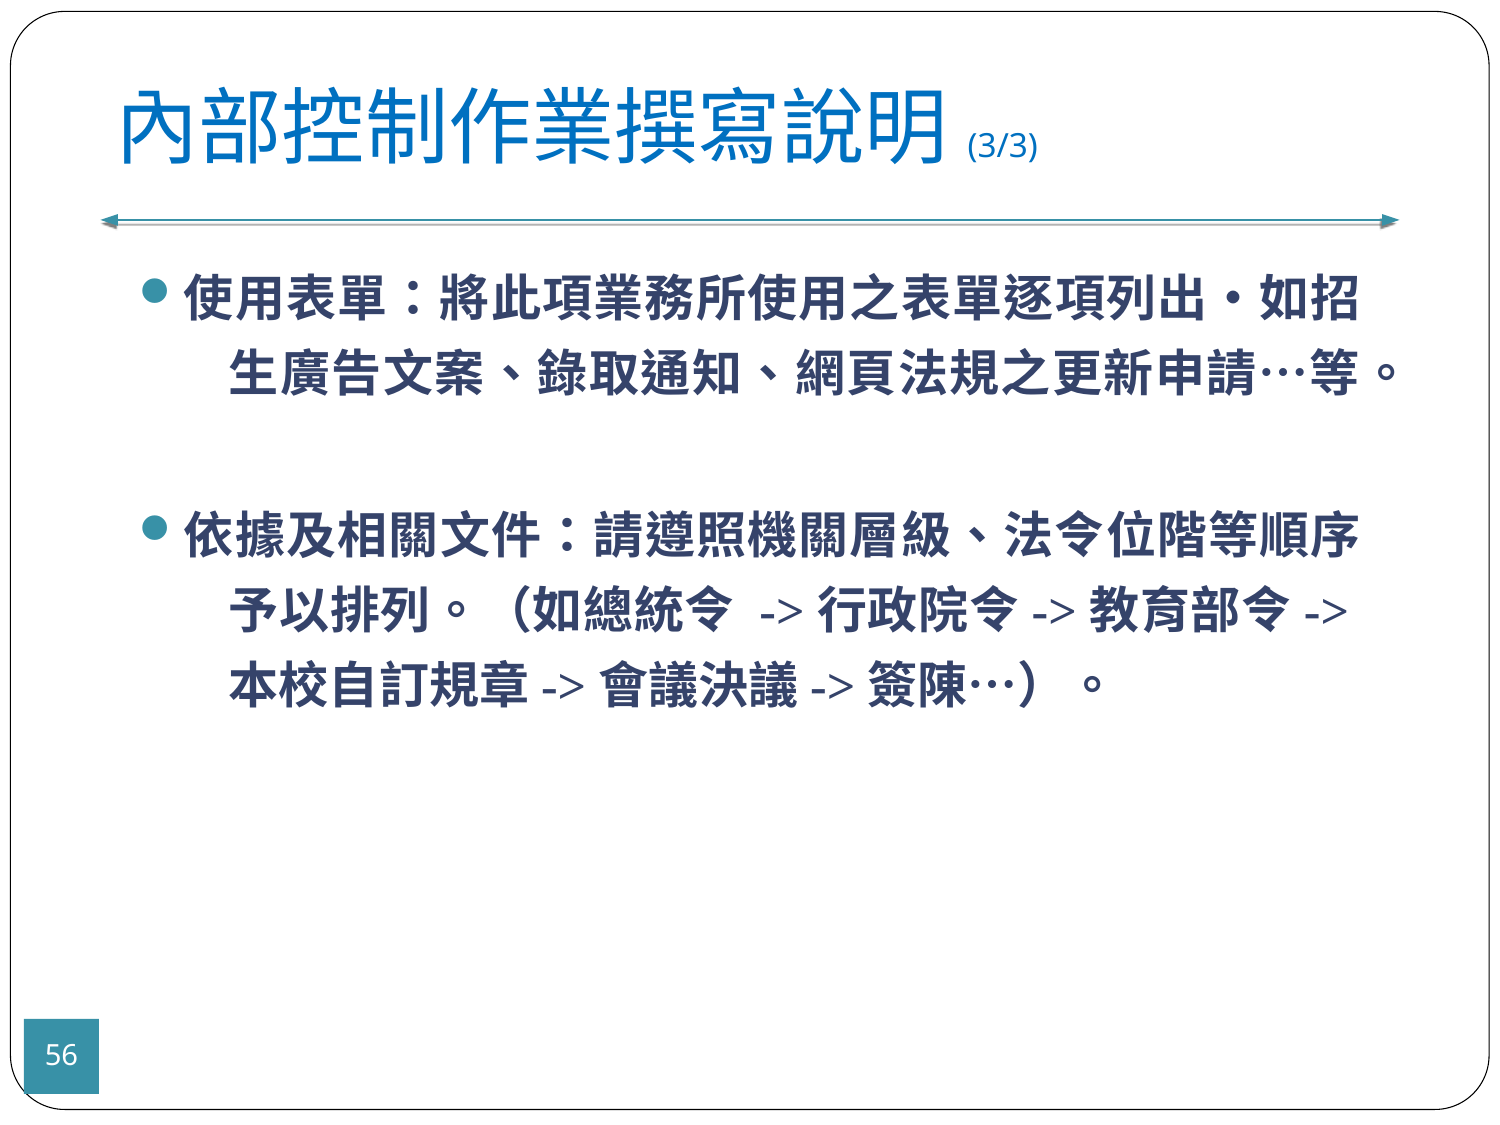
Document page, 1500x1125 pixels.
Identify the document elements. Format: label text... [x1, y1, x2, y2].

text_box 使用表單：將此項業務所使用之表單逐項列出‧如招生廣告文案、錄取通知、網頁法規之更新申請…等。 依據及相關文件：請遵照機關層級、法令位階等順序予以排列。（如總統令 ->行政院令->教育部令->本校自訂規章->會議決議->簽陳…）。 [123, 243, 1377, 988]
text_box 內部控制作業撰寫說明(3/3) [100, 66, 1308, 183]
text_box 56 [23, 1018, 99, 1094]
